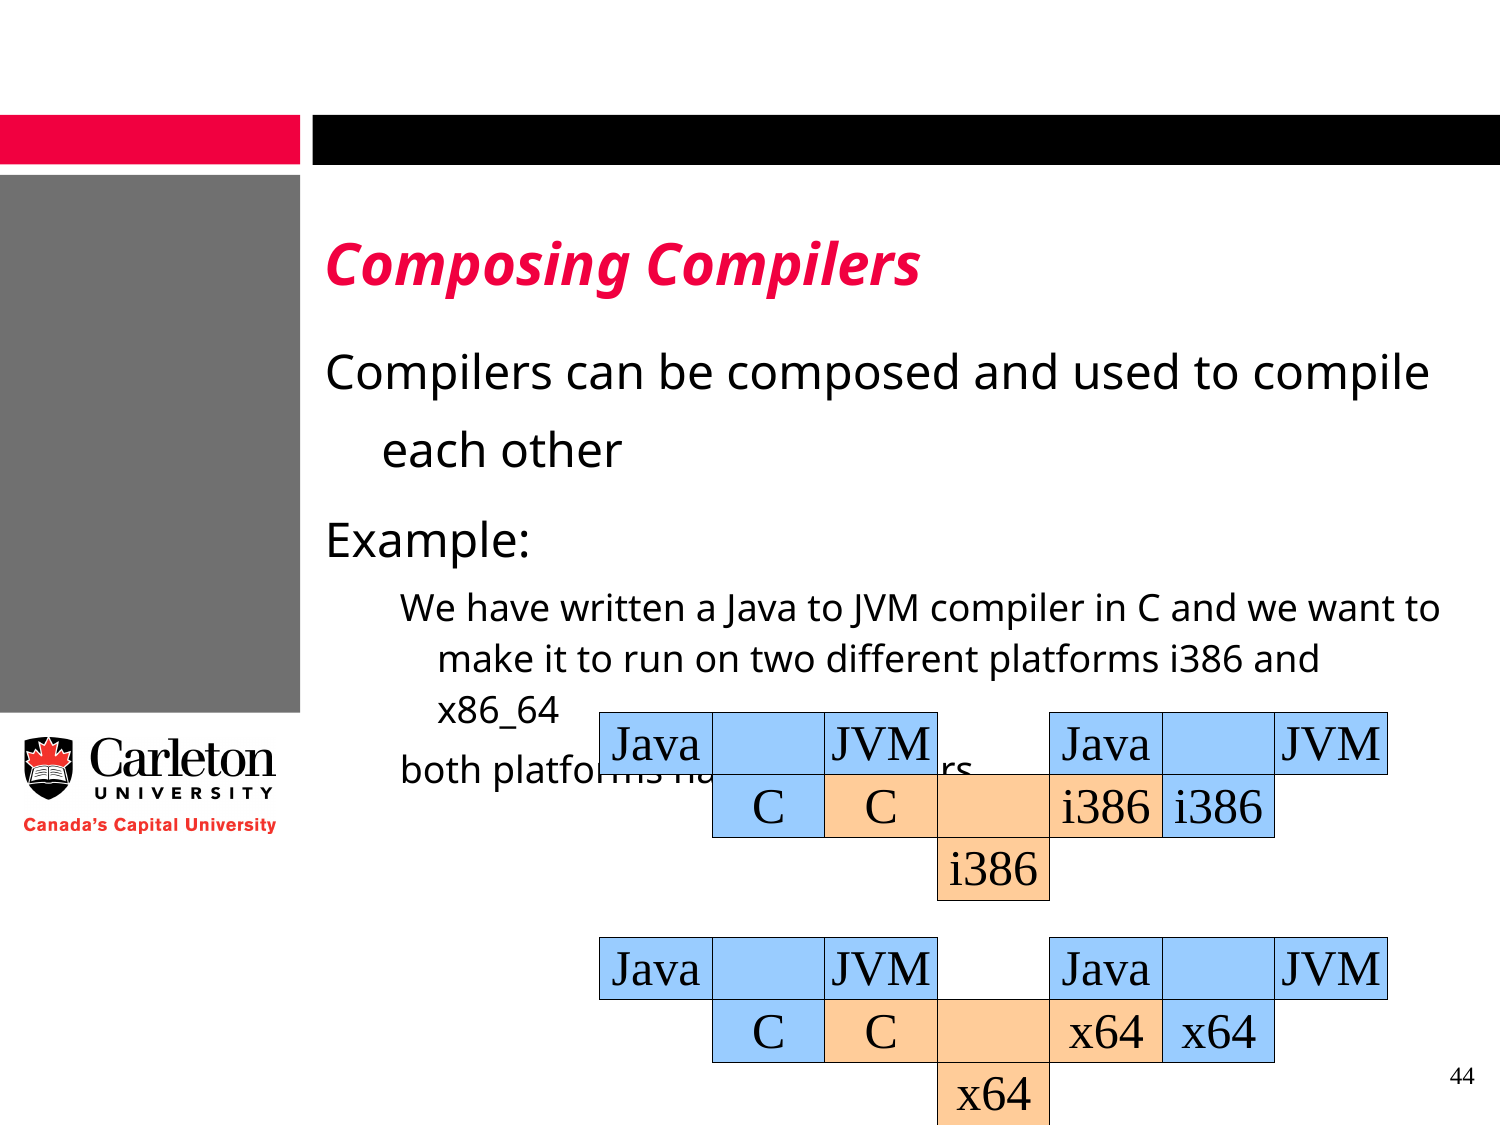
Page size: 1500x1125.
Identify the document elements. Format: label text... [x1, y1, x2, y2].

picture [24, 737, 276, 834]
text_box JVM [1274, 937, 1388, 1000]
text_box x64 [1049, 1000, 1162, 1063]
text_box C [712, 774, 824, 838]
text_box Java [599, 712, 712, 775]
text_box Java [599, 937, 712, 1000]
text_box C [824, 999, 937, 1063]
text_box [937, 774, 1049, 837]
title Composing Compilers [324, 194, 1450, 324]
text_box [712, 937, 824, 999]
text_box Java [1049, 937, 1162, 1000]
text_box i386 [1162, 774, 1275, 838]
text_box C [712, 999, 824, 1063]
text_box [937, 999, 1049, 1062]
list Compilers can be composed and used to compile each other Example: We have written a Java to JVM compiler in C and we want to make it to run on two different platforms i386 and x86_64 both platforms have C compilers [324, 324, 1450, 1036]
text_box JVM [1274, 712, 1388, 775]
text_box x64 [937, 1062, 1050, 1125]
text_box Java [1049, 712, 1162, 775]
text_box x64 [1162, 999, 1275, 1063]
text_box JVM [824, 937, 938, 999]
text_box [1162, 937, 1274, 999]
text_box [1162, 712, 1274, 774]
text_box [712, 712, 824, 774]
text_box JVM [824, 712, 938, 774]
text_box C [824, 774, 937, 838]
text_box i386 [937, 837, 1050, 901]
text_box i386 [1049, 775, 1162, 838]
